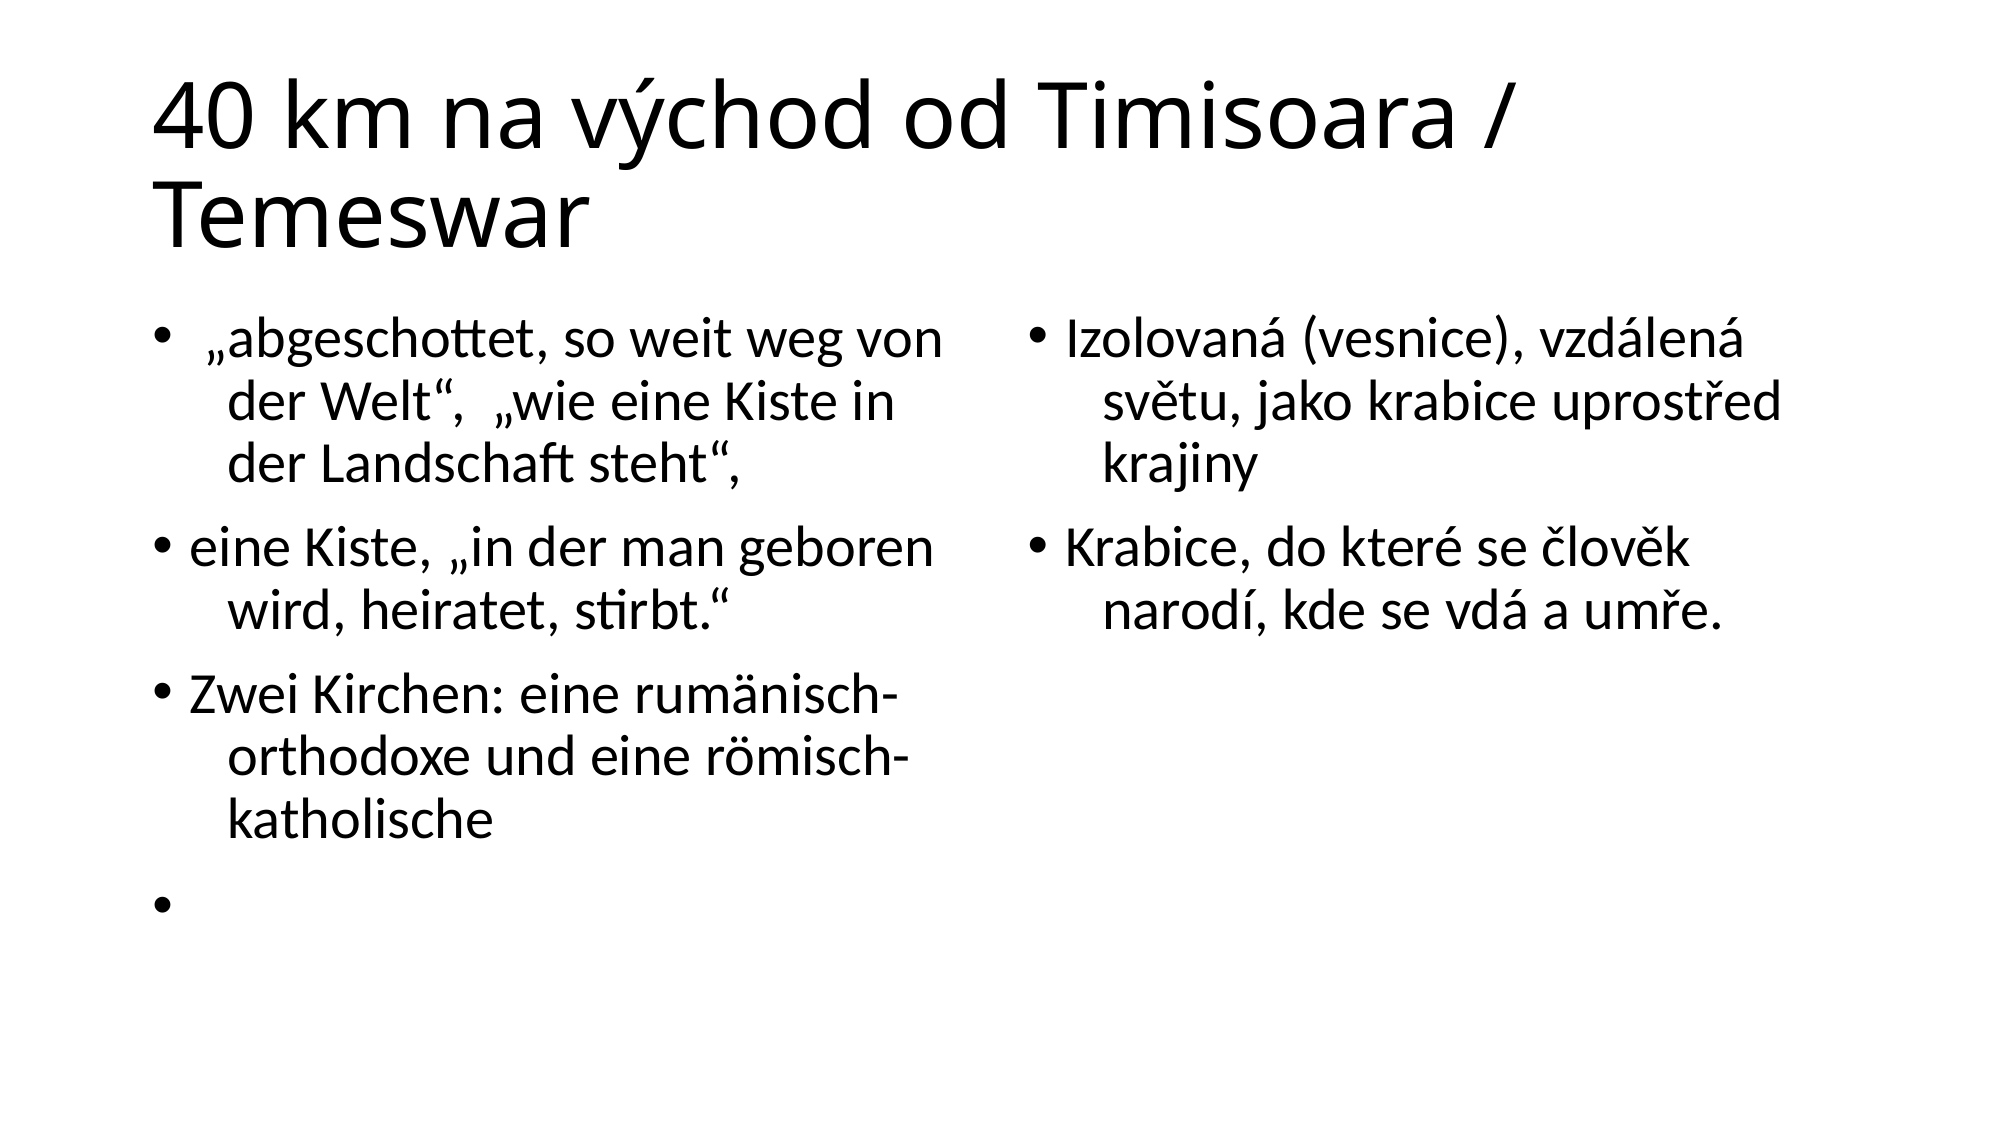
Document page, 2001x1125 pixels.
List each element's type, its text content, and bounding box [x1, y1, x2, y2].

list „abgeschottet, so weit weg von der Welt“, „wie eine Kiste in der Landschaft steht“, eine Kiste, „in der man geboren wird, heiratet, stirbt.“ Zwei Kirchen: eine rumänisch-orthodoxe und eine römisch-katholische [137, 299, 988, 1014]
list Izolovaná (vesnice), vzdálená světu, jako krabice uprostřed krajiny Krabice, do které se člověk narodí, kde se vdá a umře. [1012, 299, 1863, 1014]
title 40 km na východ od Timisoara / Temeswar [137, 59, 1863, 278]
